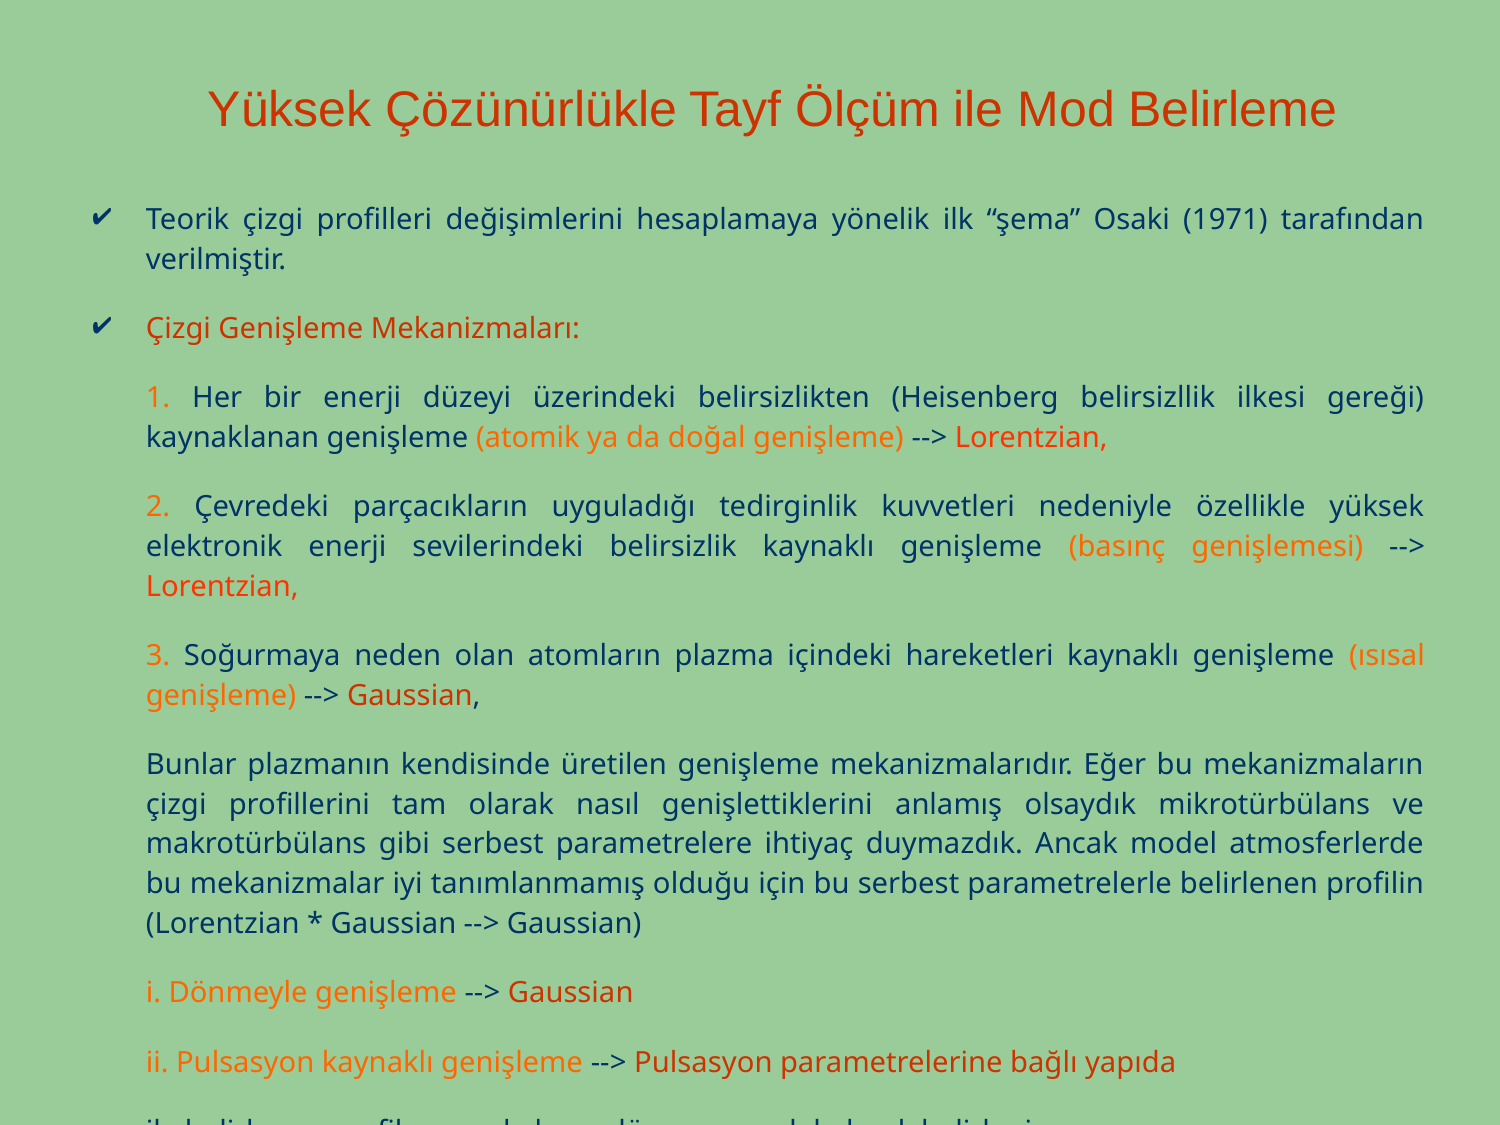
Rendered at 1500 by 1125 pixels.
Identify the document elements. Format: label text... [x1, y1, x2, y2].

title Yüksek Çözünürlükle Tayf Ölçüm ile Mod Belirleme [135, 22, 1410, 196]
list Teorik çizgi profilleri değişimlerini hesaplamaya yönelik ilk “şema” Osaki (1971) tarafından verilmiştir. Çizgi Genişleme Mekanizmaları: 1. Her bir enerji düzeyi üzerindeki belirsizlikten (Heisenberg belirsizllik ilkesi gereği) kaynaklanan genişleme (atomik ya da doğal genişleme) --> Lorentzian, 2. Çevredeki parçacıkların uyguladığı tedirginlik kuvvetleri nedeniyle özellikle yüksek elektronik enerji sevilerindeki belirsizlik kaynaklı genişleme (basınç genişlemesi) --> Lorentzian, 3. Soğurmaya neden olan atomların plazma içindeki hareketleri kaynaklı genişleme (ısısal genişleme) --> Gaussian, Bunlar plazmanın kendisinde üretilen genişleme mekanizmalarıdır. Eğer bu mekanizmaların çizgi profillerini tam olarak nasıl genişlettiklerini anlamış olsaydık mikrotürbülans ve makrotürbülans gibi serbest parametrelere ihtiyaç duymazdık. Ancak model atmosferlerde bu mekanizmalar iyi tanımlanmamış olduğu için bu serbest parametrelerle belirlenen profilin (Lorentzian * Gaussian --> Gaussian) i. Dönmeyle genişleme --> Gaussian ii. Pulsasyon kaynaklı genişleme --> Pulsasyon parametrelerine bağlı yapıda ile belirlenen profil yapısıyla konvolüsyonu model olarak belirlenir. mikro(makro)türbülans * dönme * zonklama [75, 198, 1425, 1115]
